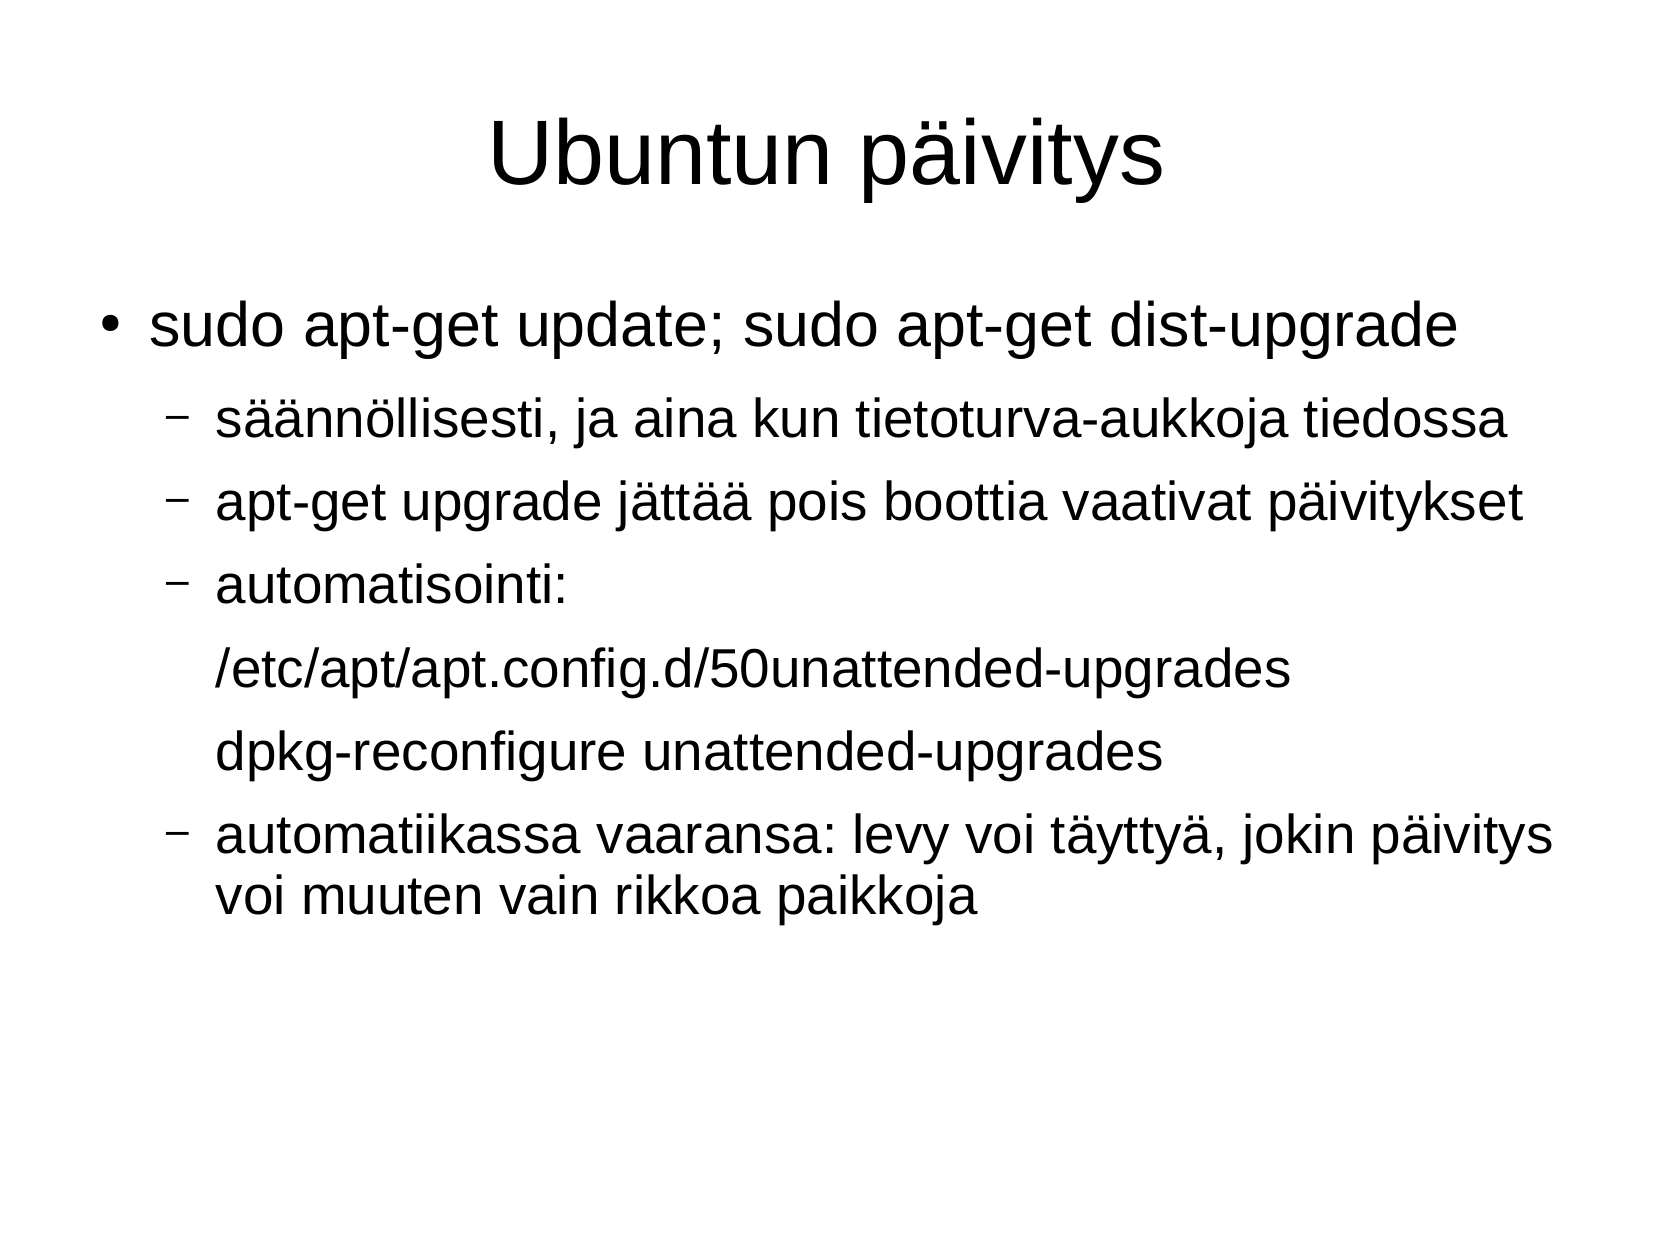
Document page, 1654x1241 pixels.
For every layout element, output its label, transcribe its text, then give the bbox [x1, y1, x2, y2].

list sudo apt-get update; sudo apt-get dist-upgrade säännöllisesti, ja aina kun tietoturva-aukkoja tiedossa apt-get upgrade jättää pois boottia vaativat päivitykset automatisointi: /etc/apt/apt.config.d/50unattended-upgrades dpkg-reconfigure unattended-upgrades automatiikassa vaaransa: levy voi täyttyä, jokin päivitys voi muuten vain rikkoa paikkoja [82, 290, 1571, 1010]
title Ubuntun päivitys [82, 49, 1571, 257]
